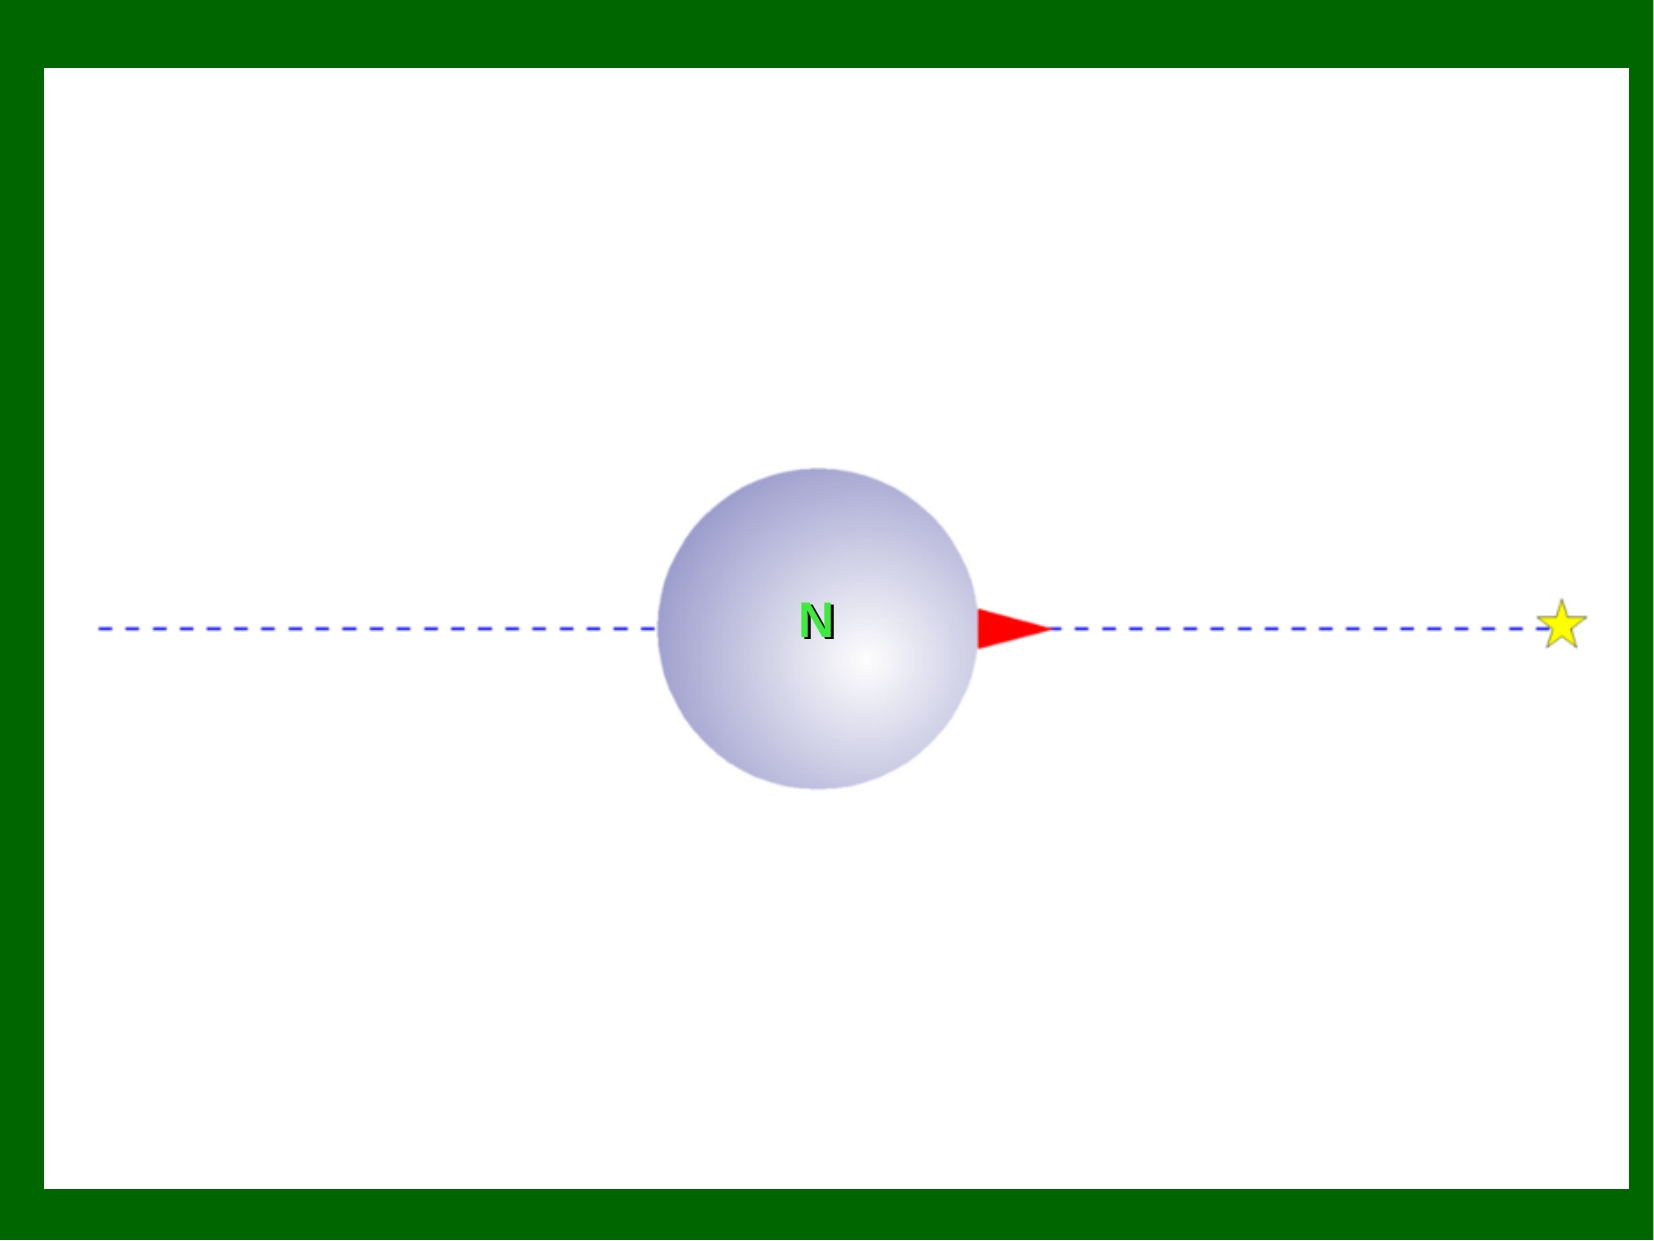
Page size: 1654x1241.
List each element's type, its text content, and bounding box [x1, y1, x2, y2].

picture [44, 68, 1629, 1189]
text_box N [783, 585, 850, 656]
